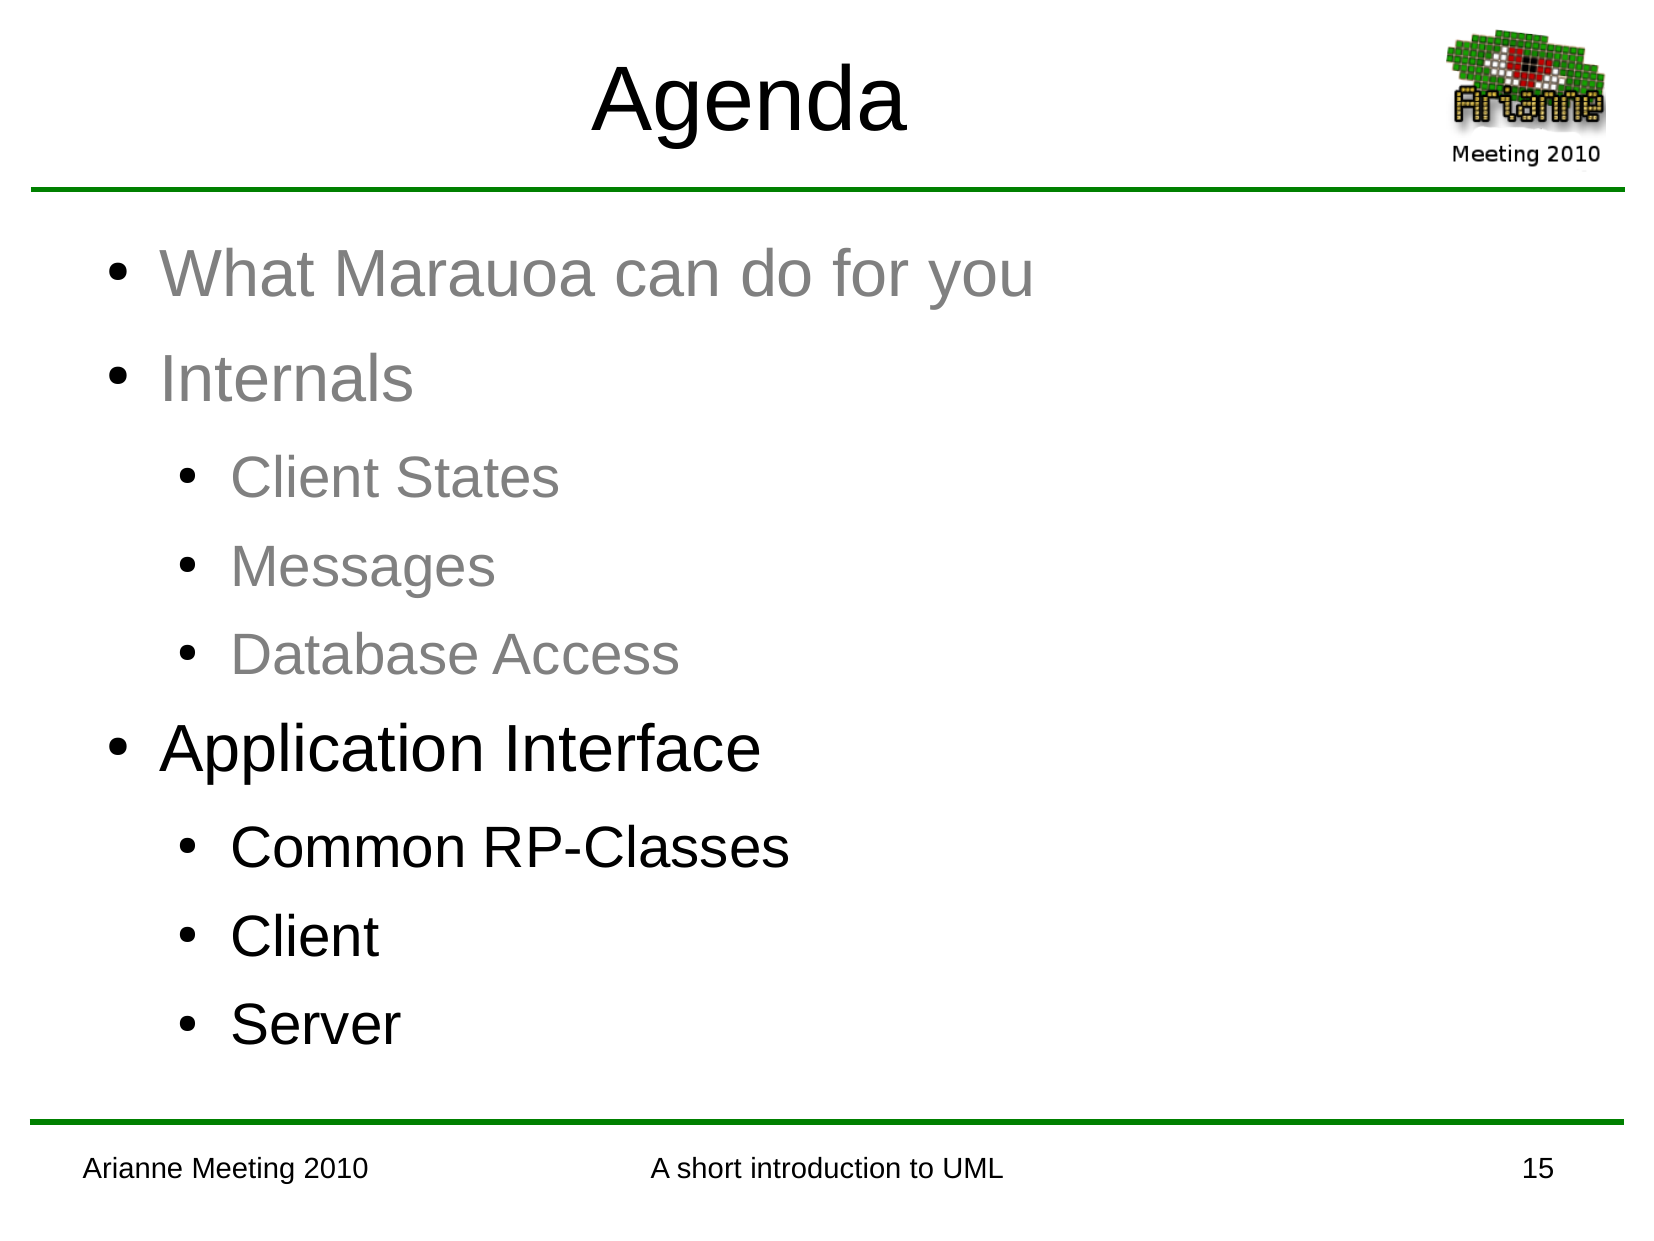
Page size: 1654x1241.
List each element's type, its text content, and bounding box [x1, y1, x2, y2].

list What Marauoa can do for you Internals Client States Messages Database Access Application Interface Common RP-Classes Client Server [88, 236, 1577, 1080]
title Agenda [82, 47, 1418, 150]
picture [1446, 29, 1606, 178]
